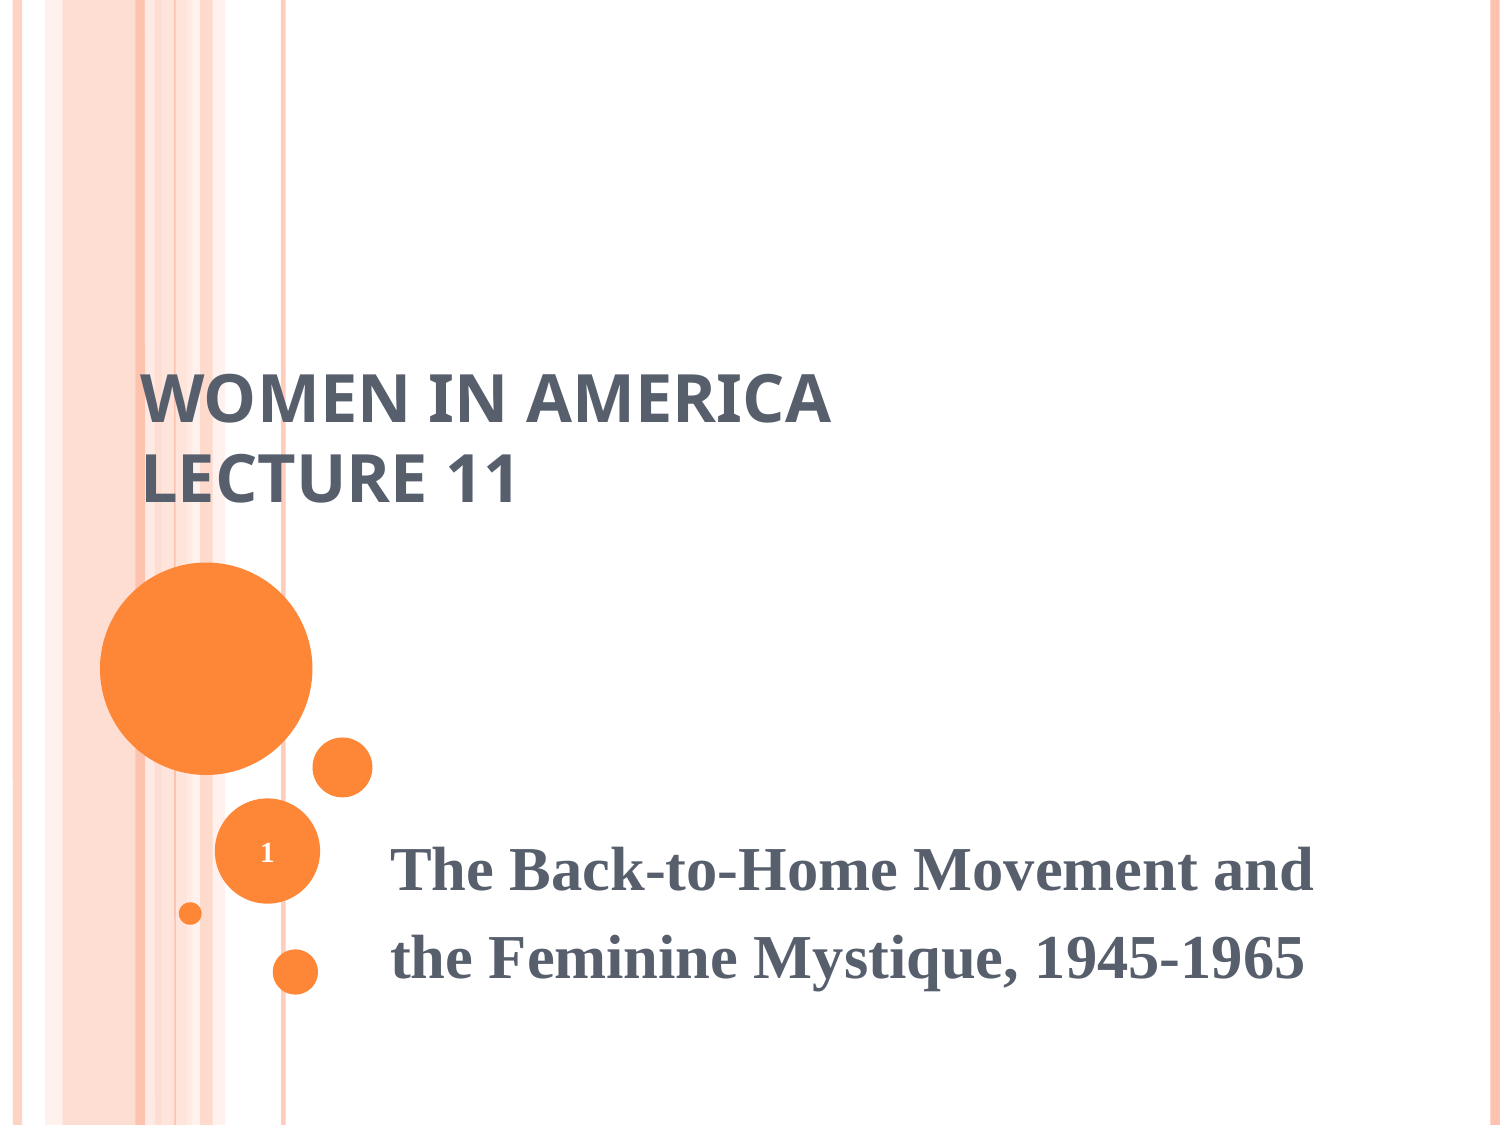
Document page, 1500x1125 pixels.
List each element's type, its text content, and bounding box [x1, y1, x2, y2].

title Women in America Lecture 11 [125, 260, 1388, 524]
subtitle The Back-to-Home Movement and the Feminine Mystique, 1945-1965 [375, 820, 1388, 1046]
text_box [217, 808, 318, 894]
